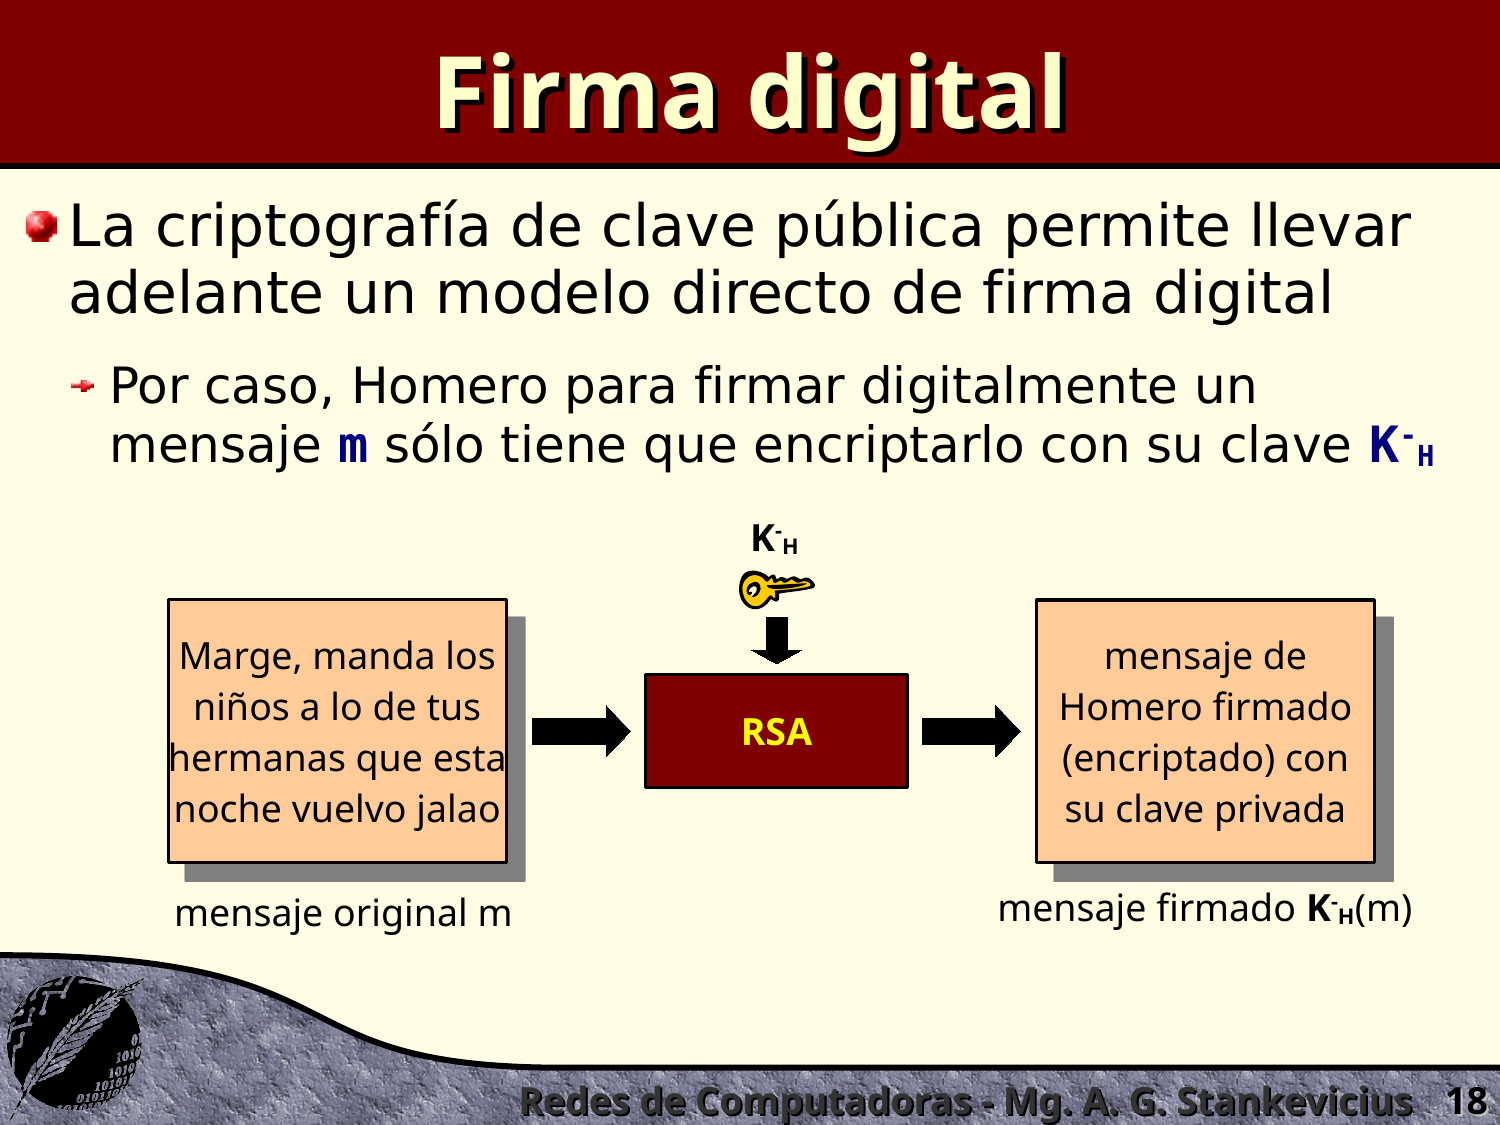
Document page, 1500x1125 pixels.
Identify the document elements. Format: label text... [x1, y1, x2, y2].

text_box [922, 705, 1021, 757]
list La criptografía de clave pública permite llevar adelante un modelo directo de firma digital Por caso, Homero para firmar digitalmente un mensaje m sólo tiene que encriptarlo con su clave K-H [11, 192, 1486, 921]
text_box RSA [645, 674, 908, 788]
text_box mensaje original m [159, 879, 512, 947]
text_box mensaje firmado K-H(m) [982, 873, 1425, 953]
picture [790, 1100, 795, 1110]
text_box [532, 705, 631, 757]
text_box mensaje de Homero firmado (encriptado) con su clave privada [1036, 600, 1375, 863]
title Firma digital [15, 5, 1485, 160]
text_box K-H [735, 503, 819, 583]
text_box Marge, manda los niños a lo de tus hermanas que esta noche vuelvo jalao [168, 599, 507, 863]
picture [0, 959, 1500, 1125]
text_box [751, 617, 802, 664]
picture [1047, 1100, 1054, 1110]
picture [738, 583, 815, 610]
